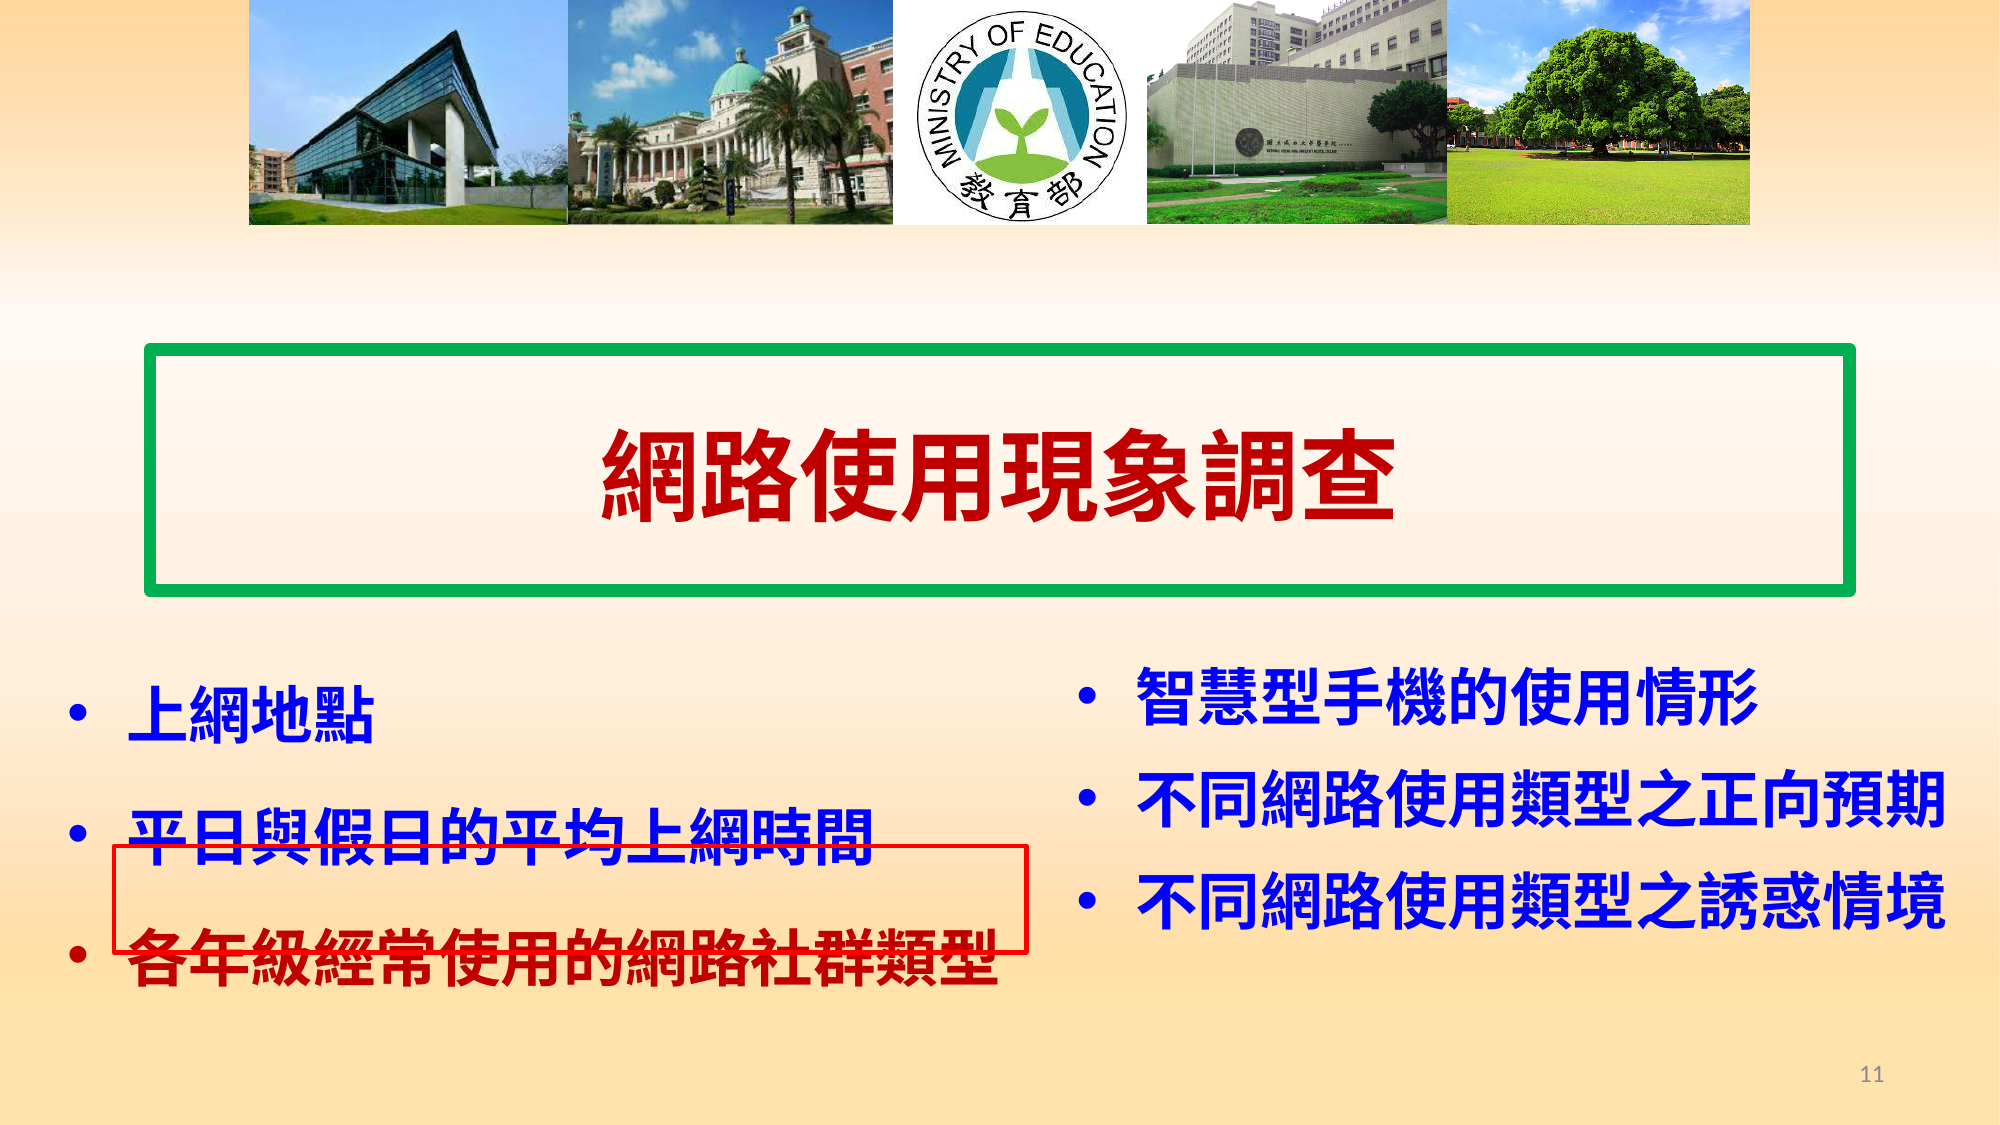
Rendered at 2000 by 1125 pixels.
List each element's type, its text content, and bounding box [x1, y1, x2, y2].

picture [0, 0, 2000, 1125]
subtitle 上網地點 平日與假日的平均上網時間 各年級經常使用的網路社群類型 [52, 640, 1048, 1106]
text_box 智慧型手機的使用情形 不同網路使用類型之正向預期 不同網路使用類型之誘惑情境 [1061, 635, 1993, 1100]
title 網路使用現象調查 [150, 349, 1850, 591]
